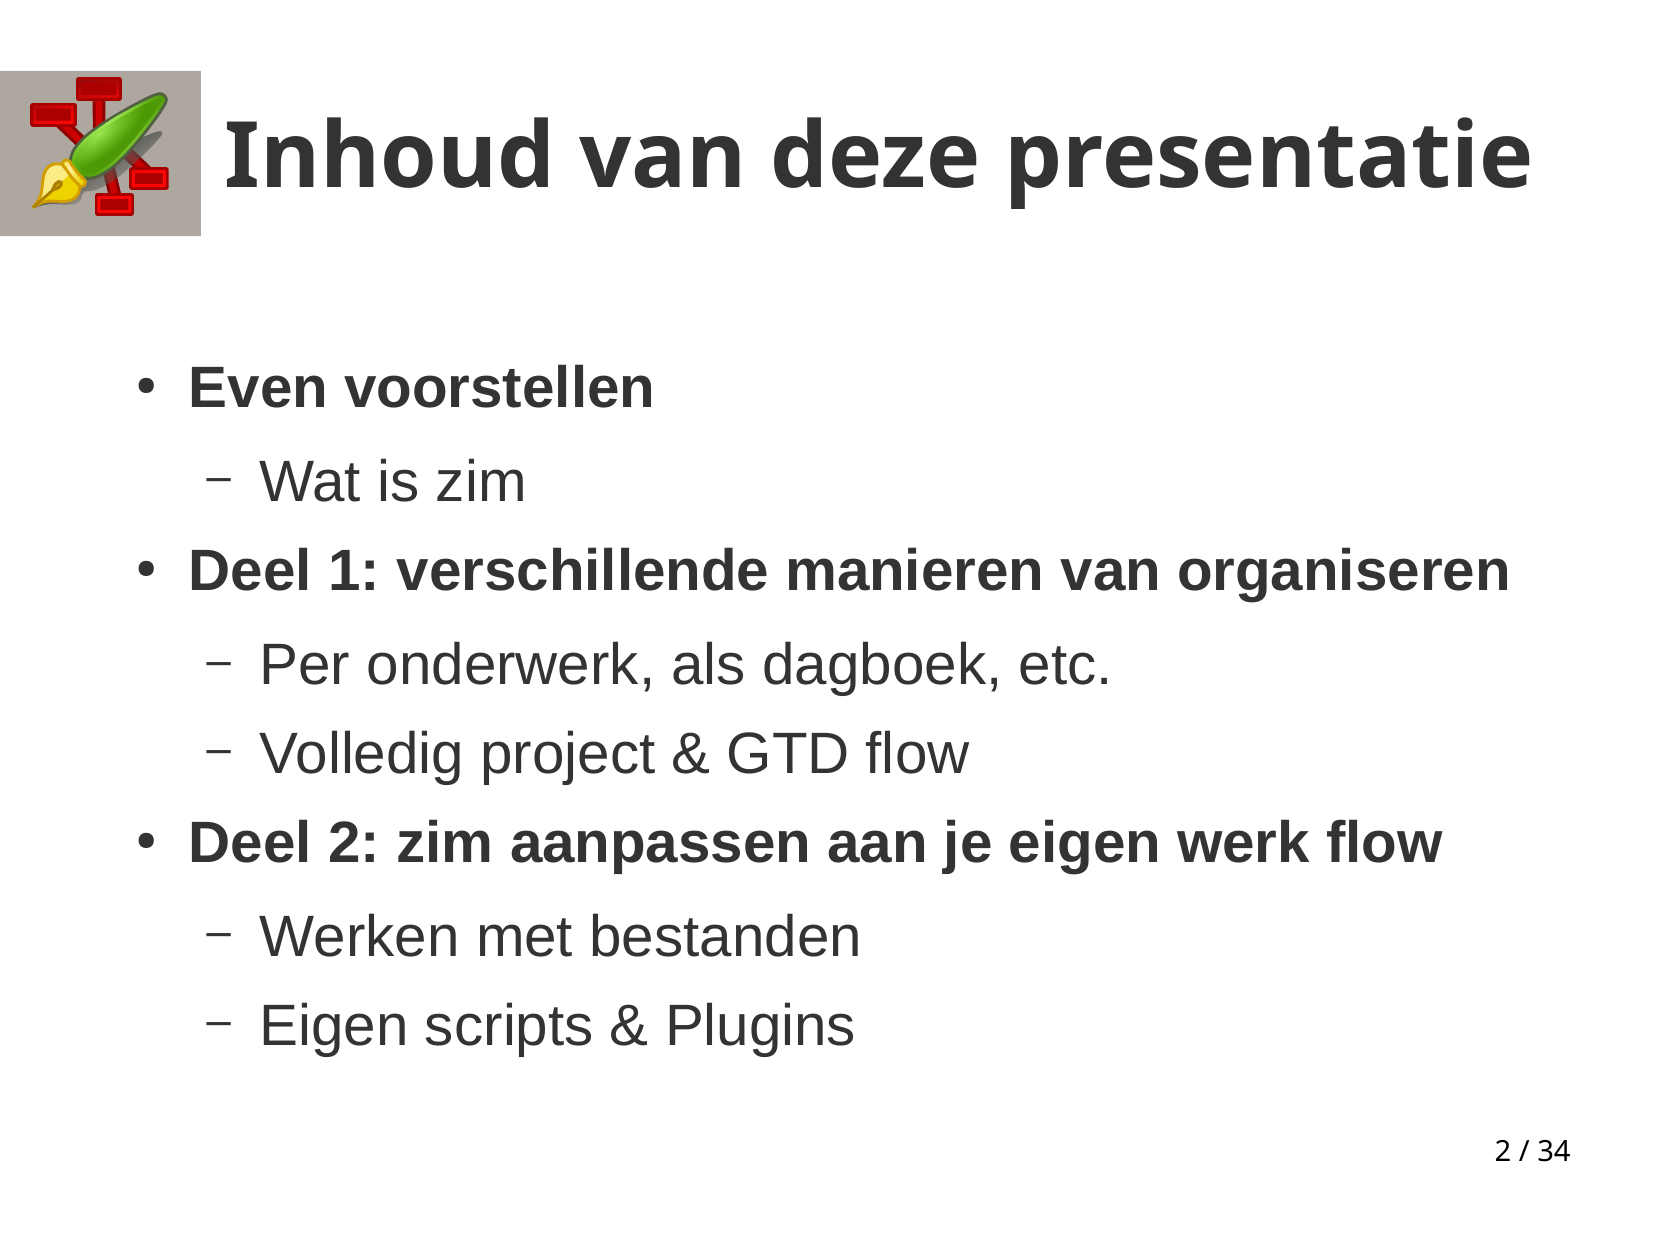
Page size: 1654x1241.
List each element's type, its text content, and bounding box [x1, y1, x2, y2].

title Inhoud van deze presentatie [224, 44, 1571, 259]
list Even voorstellen Wat is zim Deel 1: verschillende manieren van organiseren Per onderwerk, als dagboek, etc. Volledig project & GTD flow Deel 2: zim aanpassen aan je eigen werk flow Werken met bestanden Eigen scripts & Plugins [118, 354, 1536, 1074]
